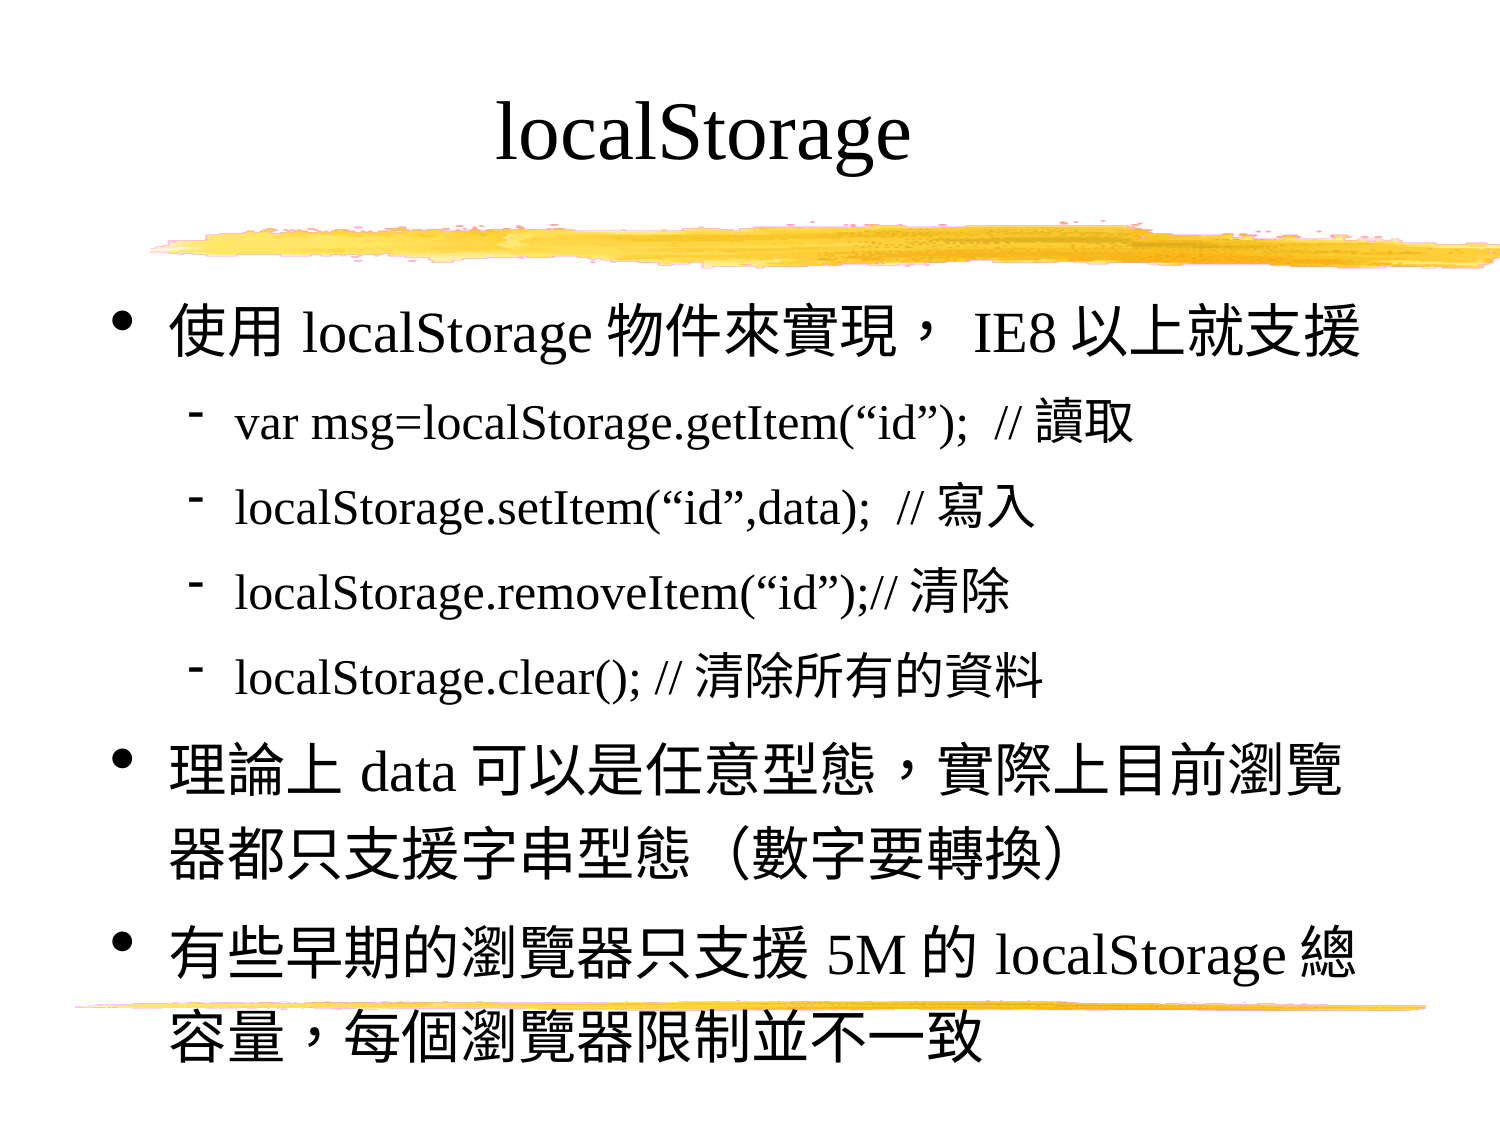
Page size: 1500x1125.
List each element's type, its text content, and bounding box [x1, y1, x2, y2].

picture [150, 215, 1500, 279]
list 使用localStorage物件來實現，IE8以上就支援 var msg=localStorage.getItem(“id”); //讀取 localStorage.setItem(“id”,data); //寫入 localStorage.removeItem(“id”);//清除 localStorage.clear(); //清除所有的資料 理論上data可以是任意型態，實際上目前瀏覽器都只支援字串型態（數字要轉換） 有些早期的瀏覽器只支援5M的localStorage總容量，每個瀏覽器限制並不一致 [112, 285, 1388, 1093]
title localStorage [66, 37, 1342, 225]
picture [75, 999, 112, 1013]
picture [1388, 999, 1426, 1013]
